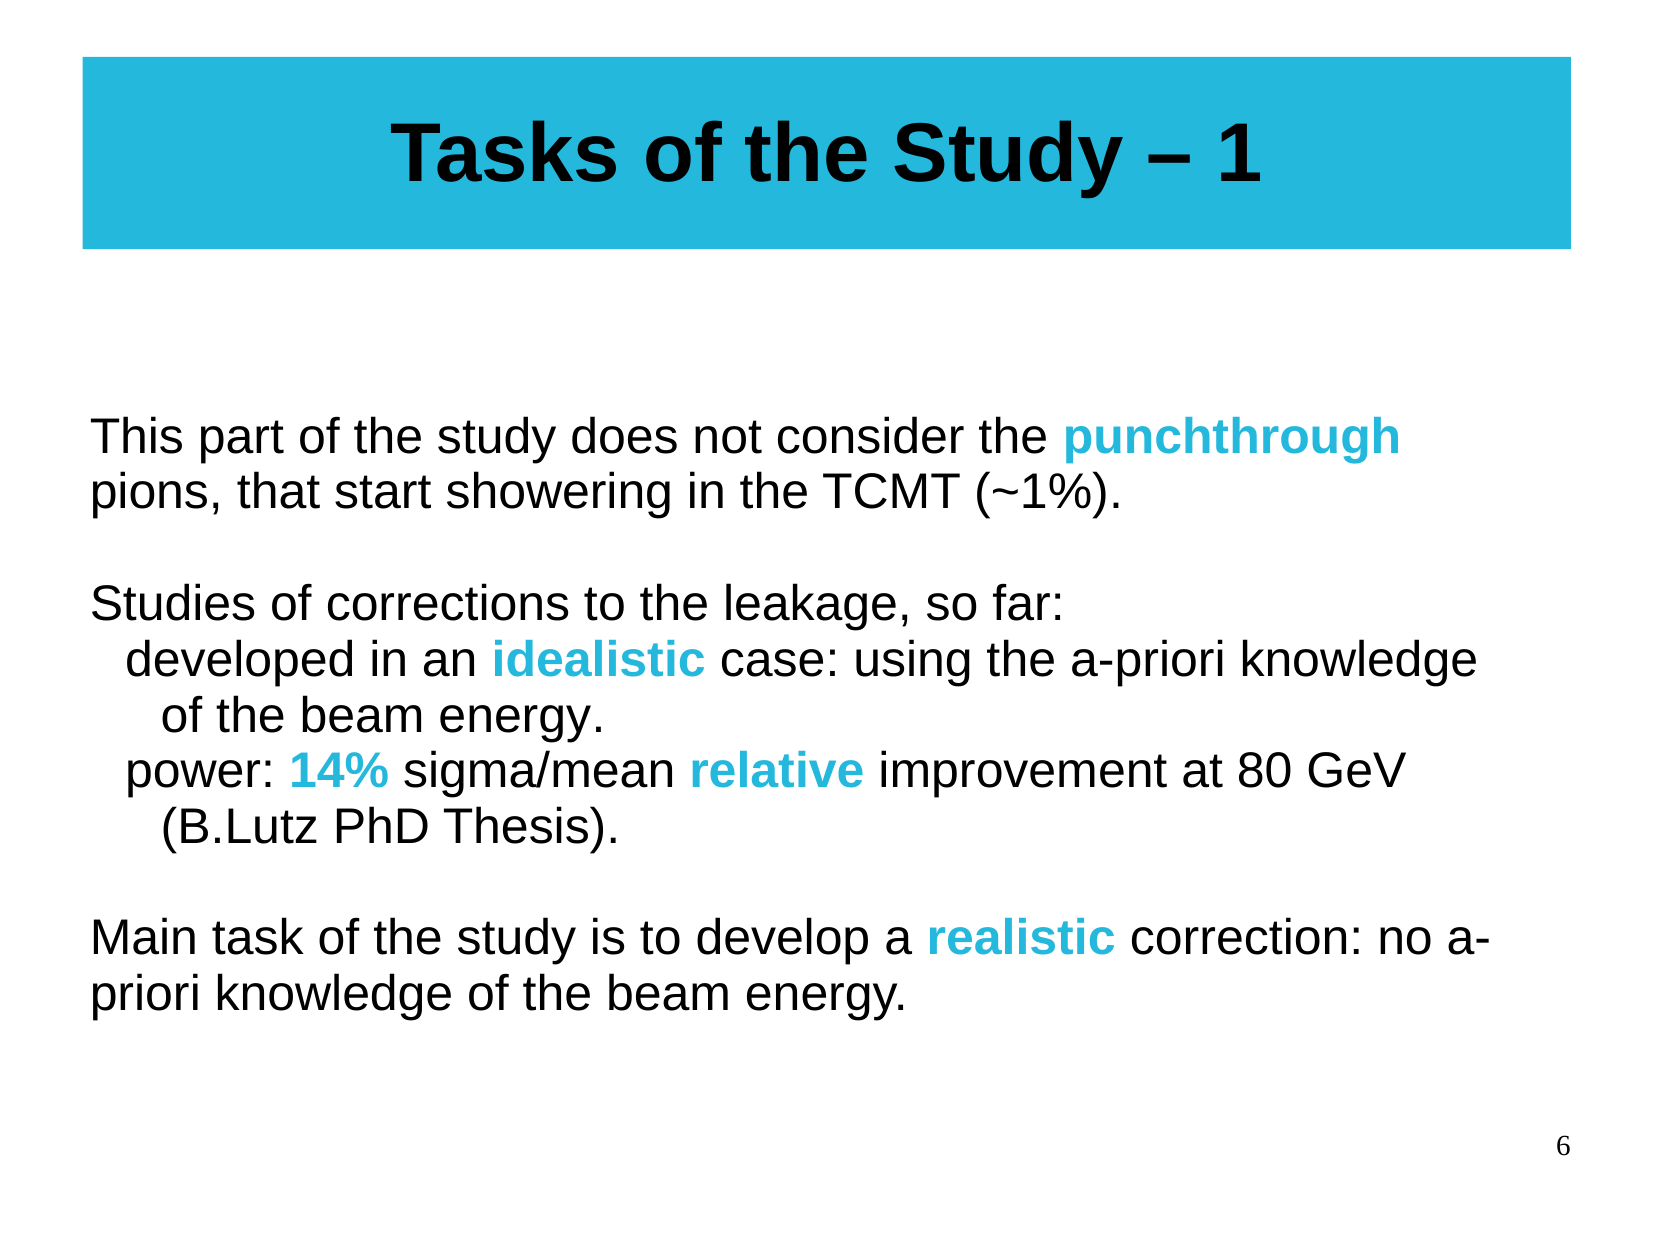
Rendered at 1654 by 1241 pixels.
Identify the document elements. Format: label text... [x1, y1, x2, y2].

title Tasks of the Study – 1 [82, 56, 1571, 250]
text_box This part of the study does not consider the punchthrough pions, that start showering in the TCMT (~1%). Studies of corrections to the leakage, so far: developed in an idealistic case: using the a-priori knowledge of the beam energy. power: 14% sigma/mean relative improvement at 80 GeV (B.Lutz PhD Thesis). Main task of the study is to develop a realistic correction: no a-priori knowledge of the beam energy. [75, 400, 1538, 1029]
